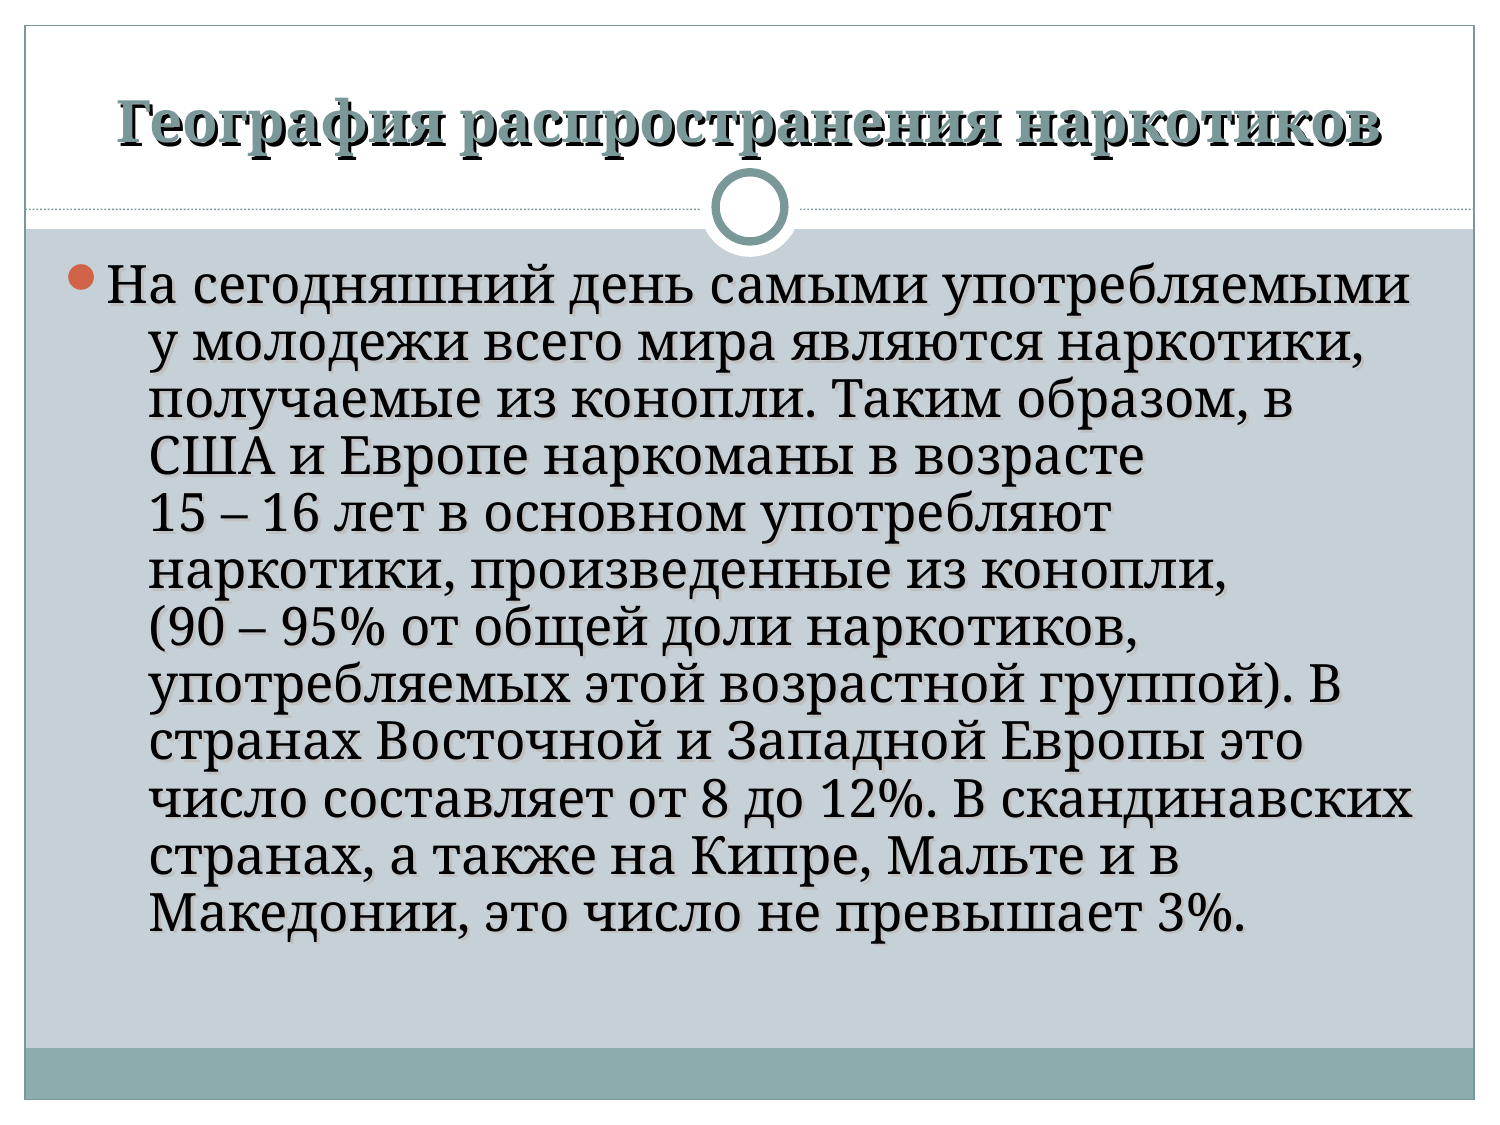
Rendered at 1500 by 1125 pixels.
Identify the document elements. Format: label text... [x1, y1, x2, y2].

title География распространения наркотиков [49, 37, 1450, 162]
list На сегодняшний день самыми употребляемыми у молодежи всего мира являются наркотики, получаемые из конопли. Таким образом, в США и Европе наркоманы в возрасте 15 – 16 лет в основном употребляют наркотики, произведенные из конопли, (90 – 95% от общей доли наркотиков, употребляемых этой возрастной группой). В странах Восточной и Западной Европы это число составляет от 8 до 12%. В скандинавских странах, а также на Кипре, Мальте и в Македонии, это число не превышает 3%. [49, 250, 1445, 1001]
